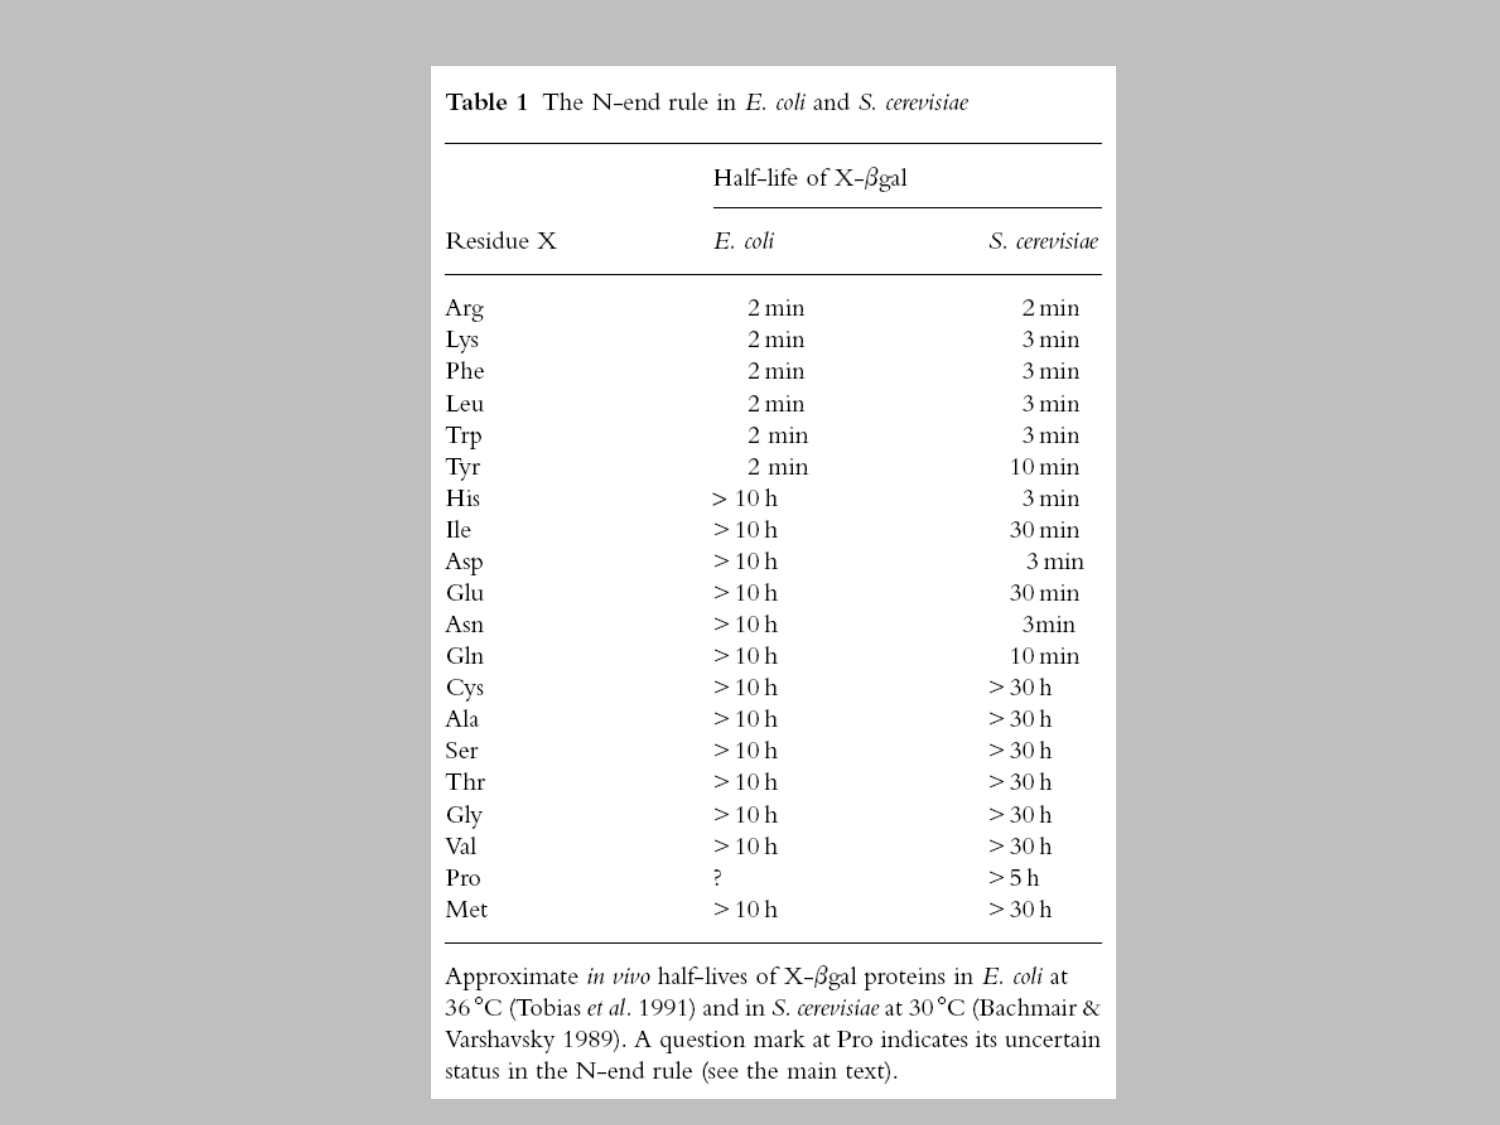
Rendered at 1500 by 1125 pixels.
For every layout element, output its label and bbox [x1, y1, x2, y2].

picture [431, 66, 1116, 1099]
